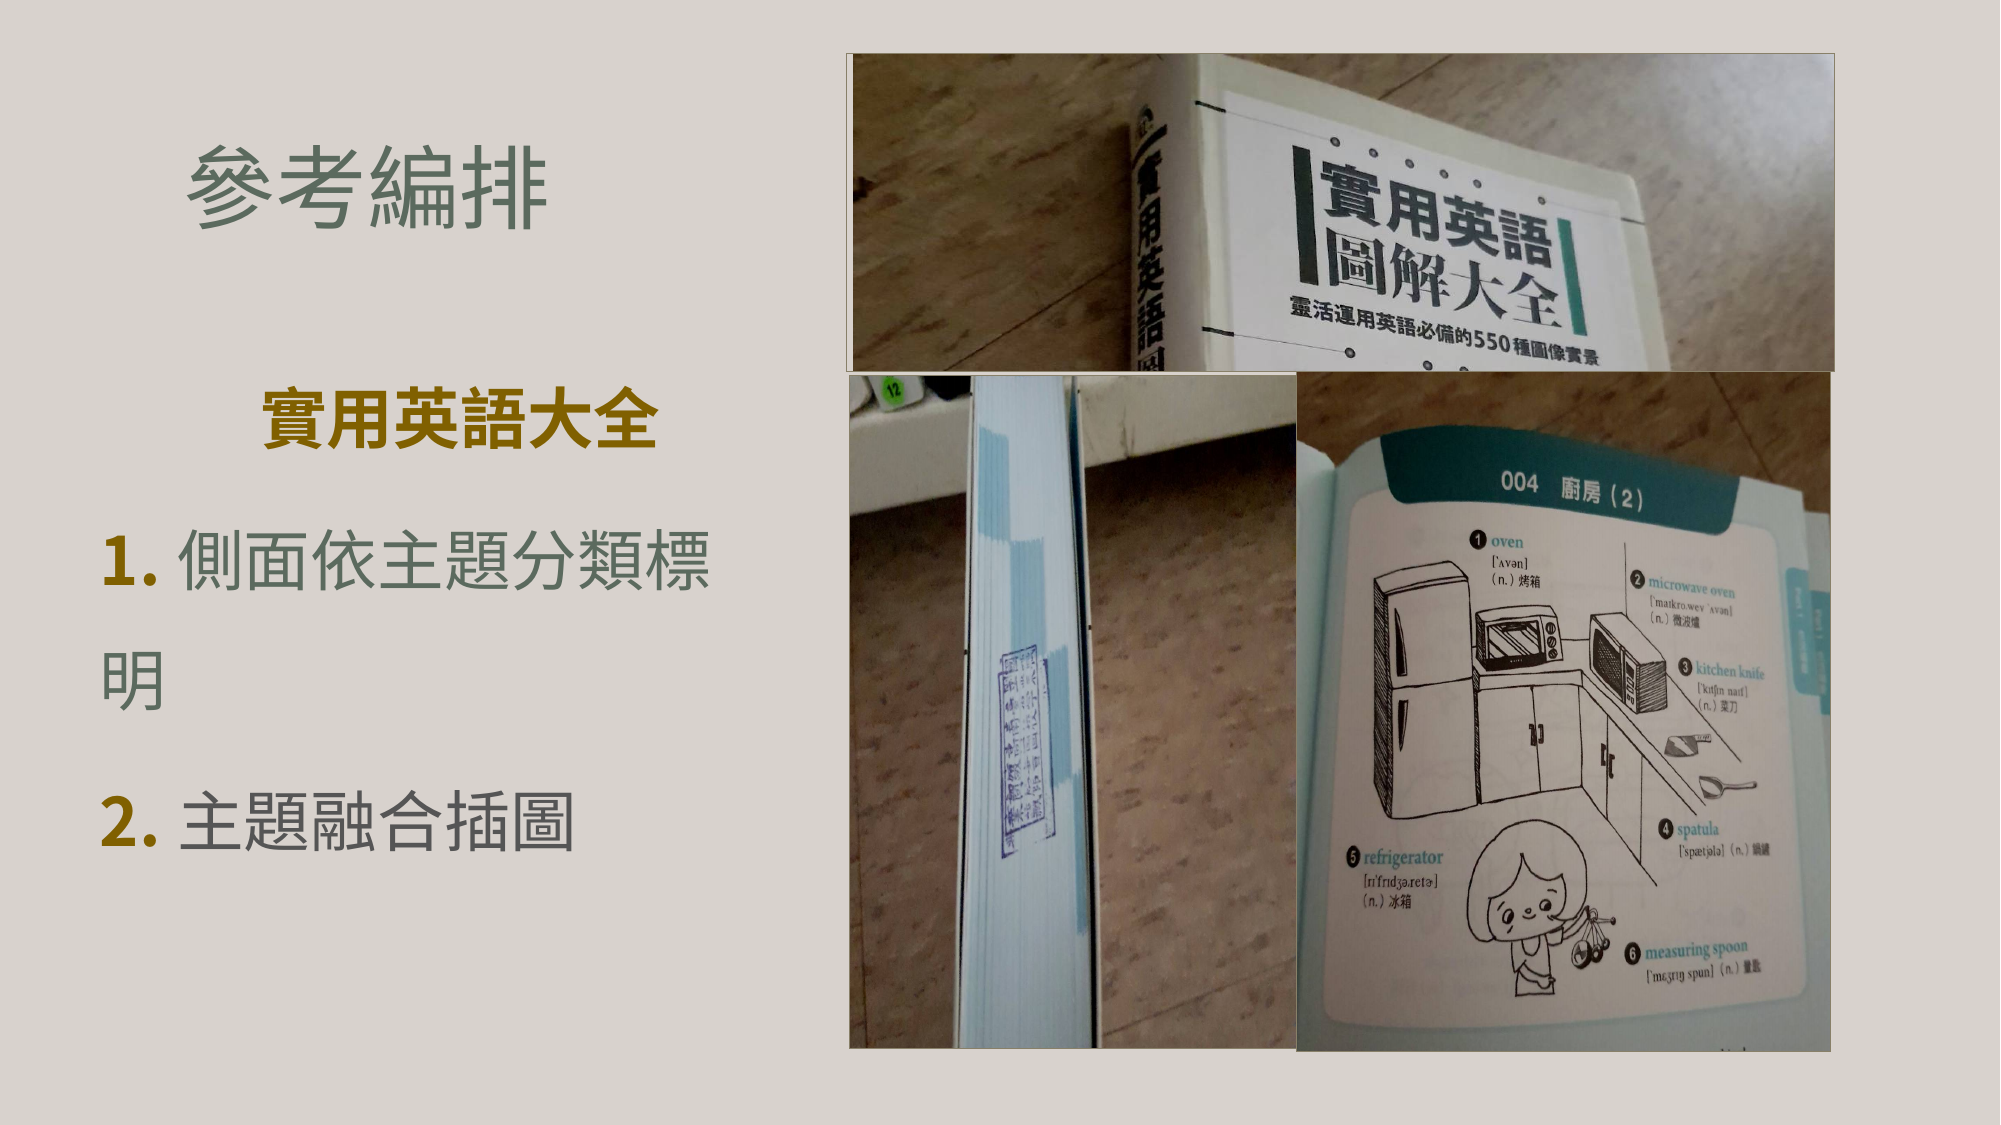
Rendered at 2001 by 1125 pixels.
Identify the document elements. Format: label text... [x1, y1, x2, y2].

title 參考編排 [168, 76, 815, 297]
list 實用英語大全 1.側面依主題分類標明 2.主題融合插圖 [84, 329, 774, 1050]
picture [846, 53, 1835, 1052]
